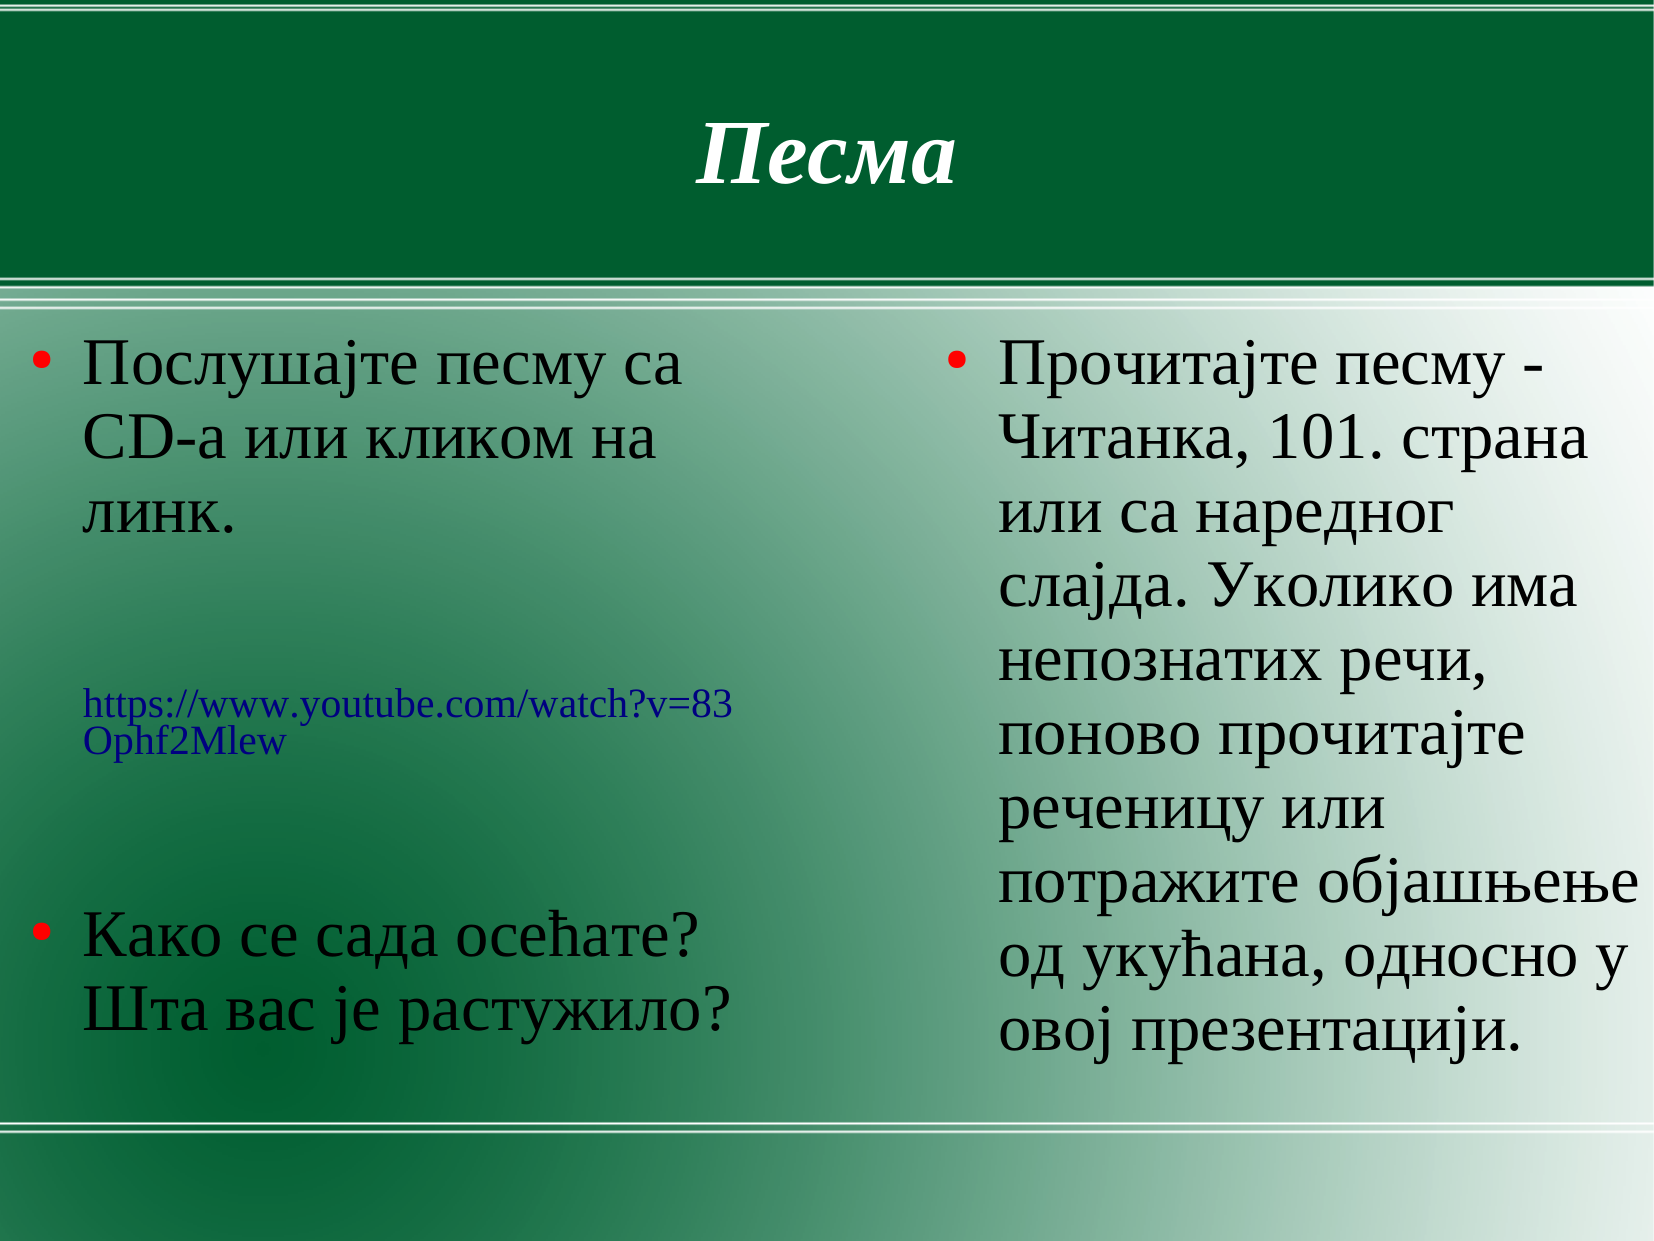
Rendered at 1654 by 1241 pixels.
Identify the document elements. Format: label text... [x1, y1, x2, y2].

picture [0, 0, 1654, 1241]
list Прочитајте песму - Читанка, 101. страна или са наредног слајда. Уколико има непознатих речи, поново прочитајте реченицу или потражите објашњење од укућана, односно у овој презентацији. [927, 324, 1654, 1066]
title Песма [82, 49, 1571, 257]
list Послушајте песму са CD-a или кликом на линк. https://www.youtube.com/watch?v=83Ophf2Mlew Како се сада осећате? Шта вас је растужило? [12, 324, 739, 1039]
